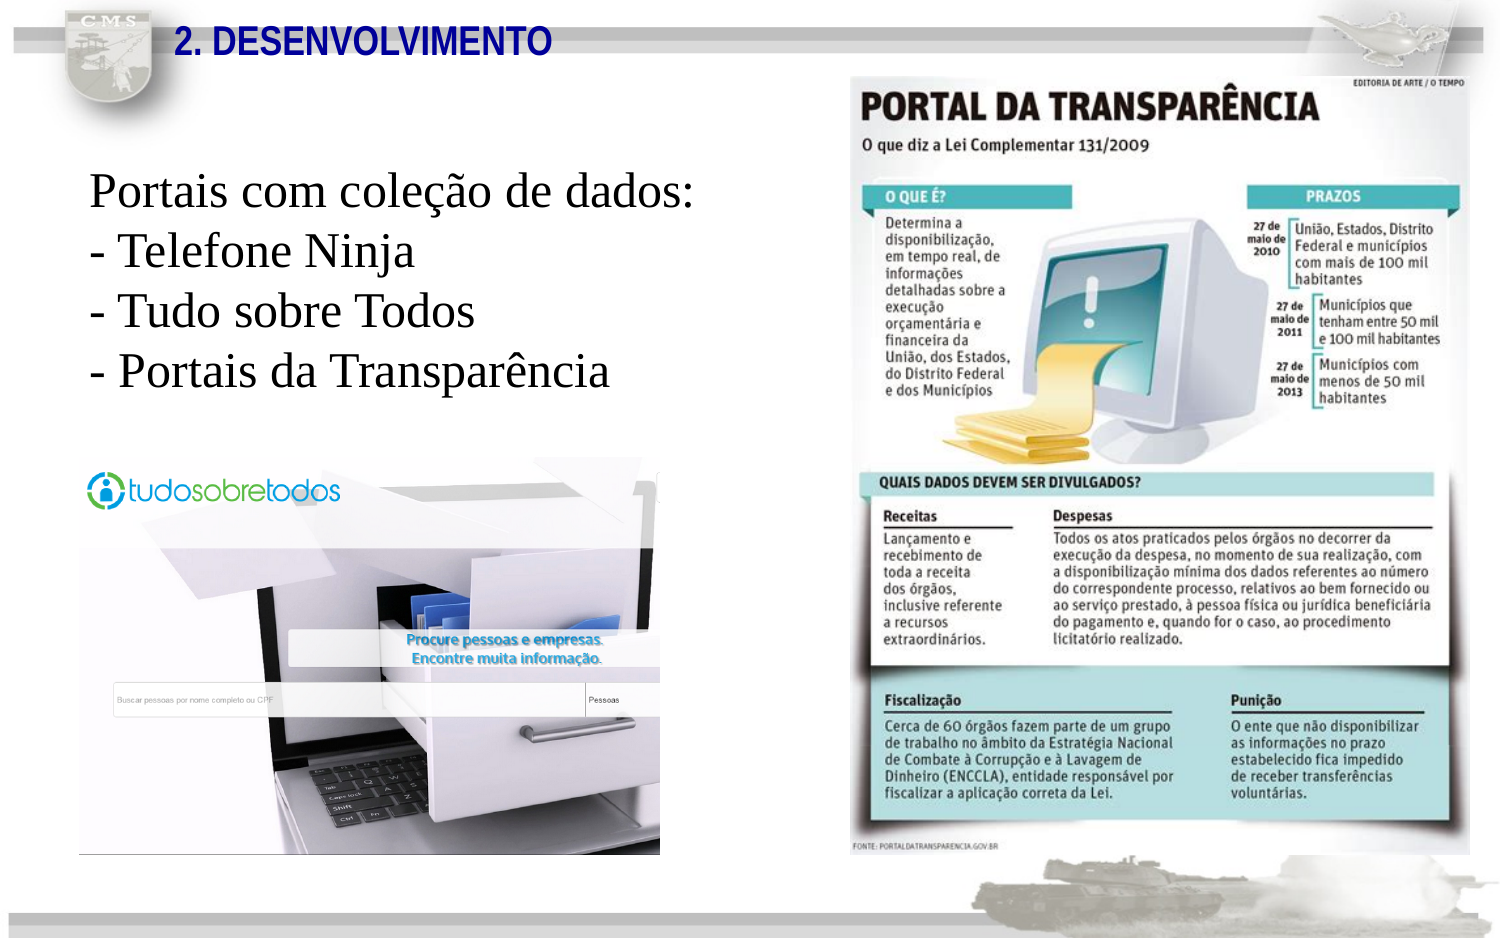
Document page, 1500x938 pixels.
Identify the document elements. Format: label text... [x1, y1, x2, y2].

text_box 2. DESENVOLVIMENTO [159, 6, 1305, 72]
text_box Portais com coleção de dados: - Telefone Ninja - Tudo sobre Todos - Portais da Transparência [74, 149, 850, 765]
picture [0, 0, 1500, 938]
